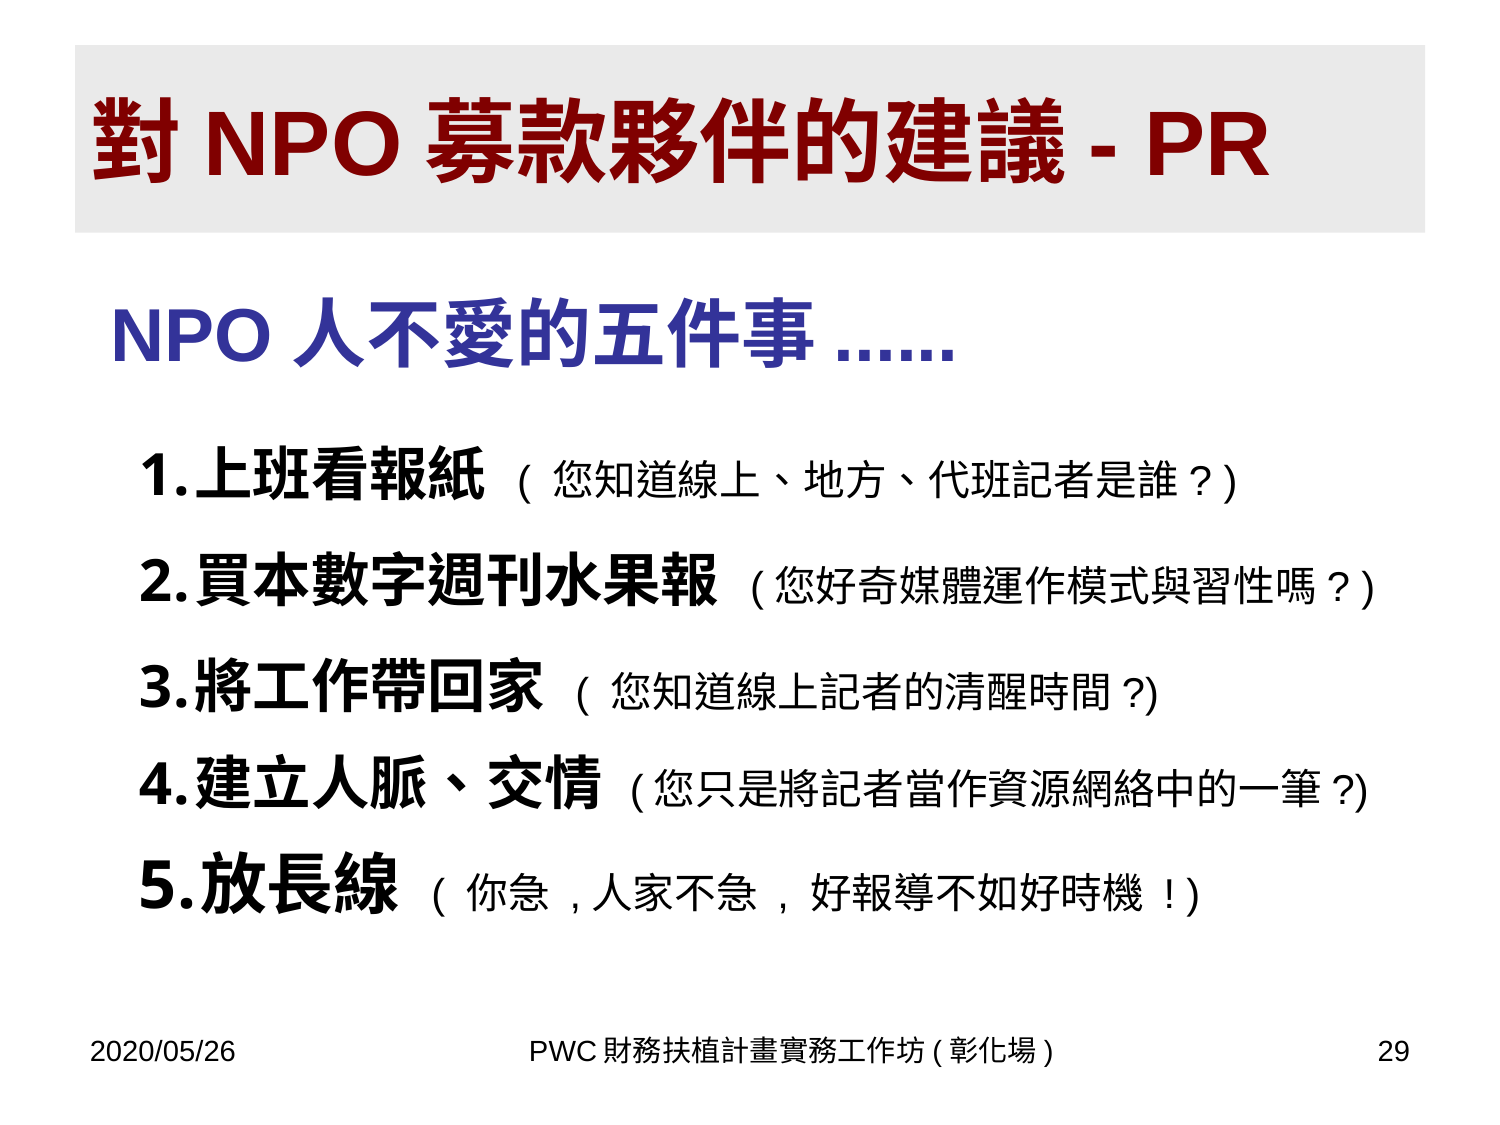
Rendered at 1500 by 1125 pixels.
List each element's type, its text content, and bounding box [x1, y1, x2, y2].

text_box 對NPO募款夥伴的建議- PR [75, 45, 1426, 233]
text_box PWC財務扶植計畫實務工作坊(彰化場) [512, 1024, 1087, 1103]
text_box NPO人不愛的五件事...... [76, 278, 1402, 421]
text_box 上班看報紙 ( 您知道線上、地方、代班記者是誰? ) 買本數字週刊水果報 (您好奇媒體運作模式與習性嗎? ) 將工作帶回家 ( 您知道線上記者的清醒時間?) 建立人脈、交情 (您只是將記者當作資源網絡中的一筆?) 放長線 ( 你急 ,人家不急 , 好報導不如好時機 ! ) [123, 420, 1459, 1007]
text_box 2020/05/26 [74, 1024, 426, 1103]
text_box <編號> [1087, 1024, 1426, 1103]
